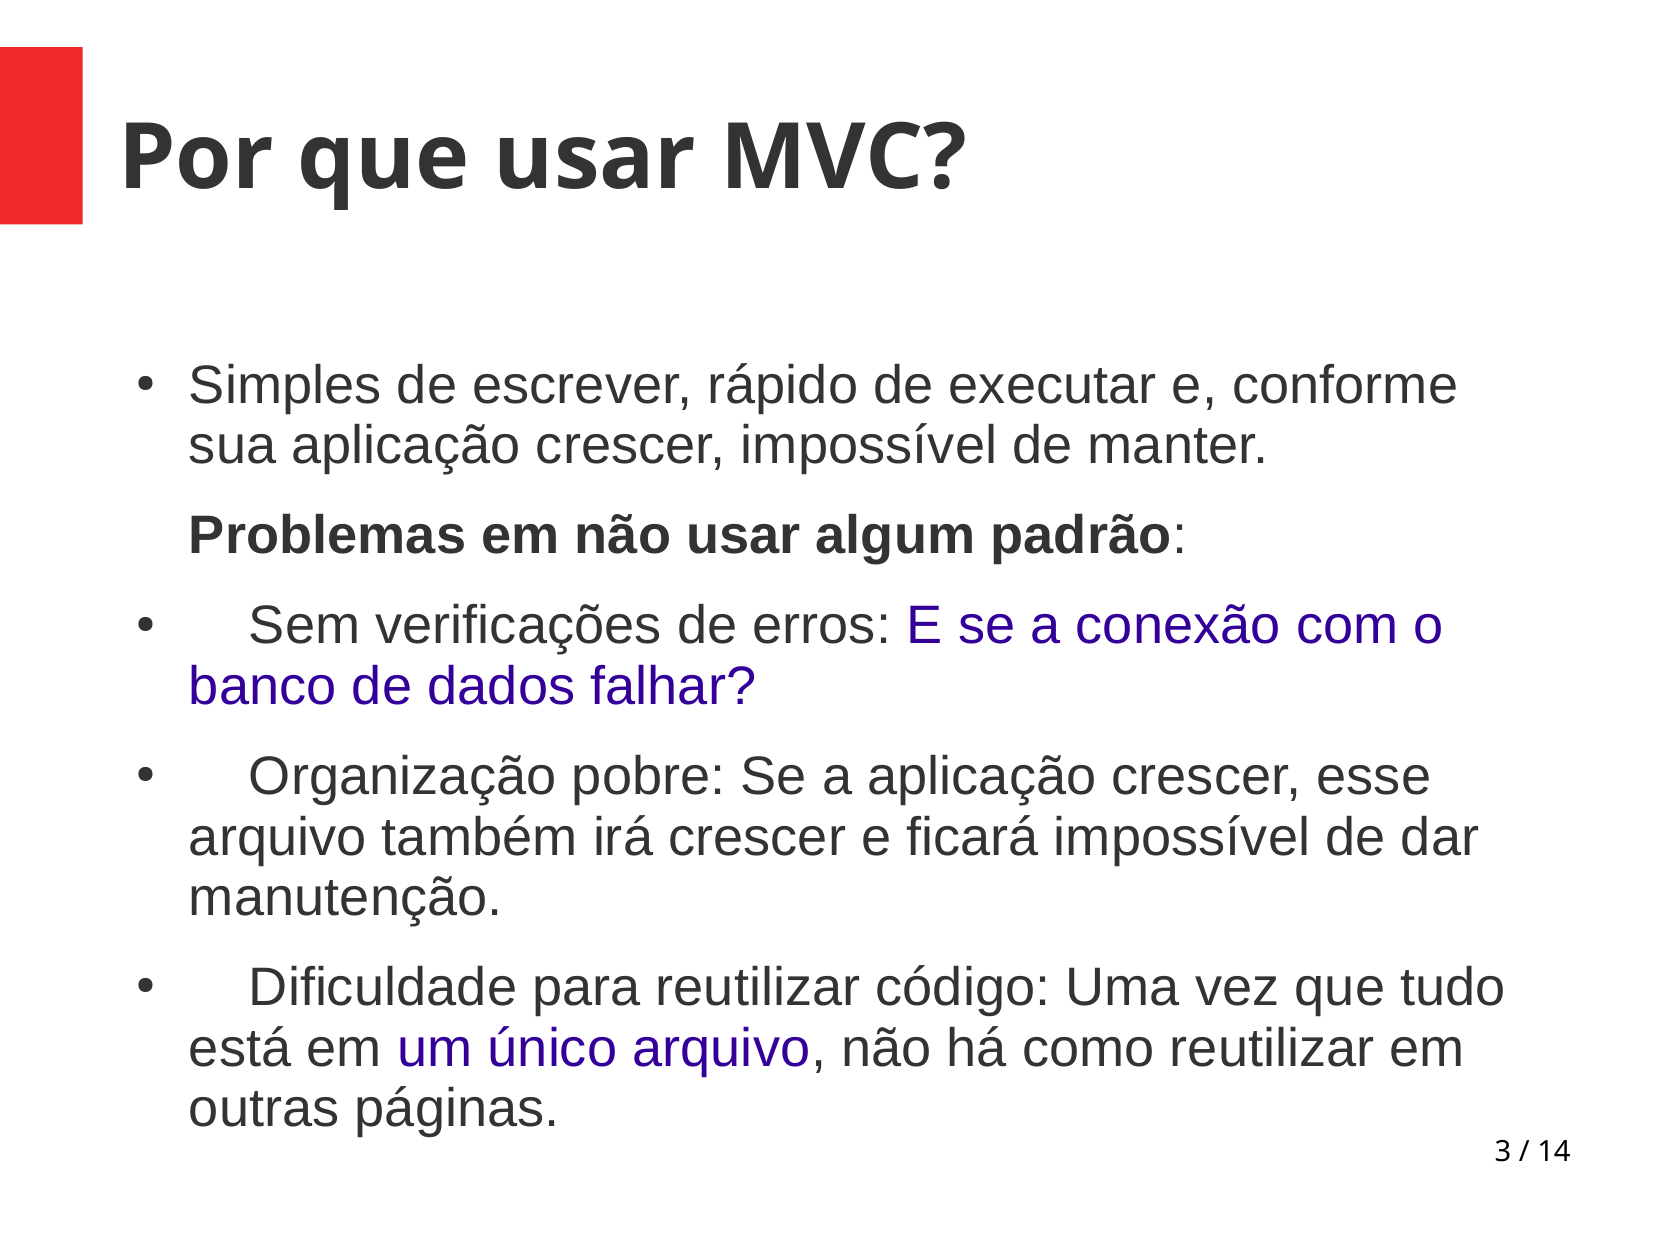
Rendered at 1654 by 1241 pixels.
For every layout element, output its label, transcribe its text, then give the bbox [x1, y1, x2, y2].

title Por que usar MVC? [118, 49, 1571, 257]
list Simples de escrever, rápido de executar e, conforme sua aplicação crescer, impossível de manter. Problemas em não usar algum padrão: Sem verificações de erros: E se a conexão com o banco de dados falhar? Organização pobre: Se a aplicação crescer, esse arquivo também irá crescer e ficará impossível de dar manutenção. Dificuldade para reutilizar código: Uma vez que tudo está em um único arquivo, não há como reutilizar em outras páginas. [118, 354, 1536, 1074]
